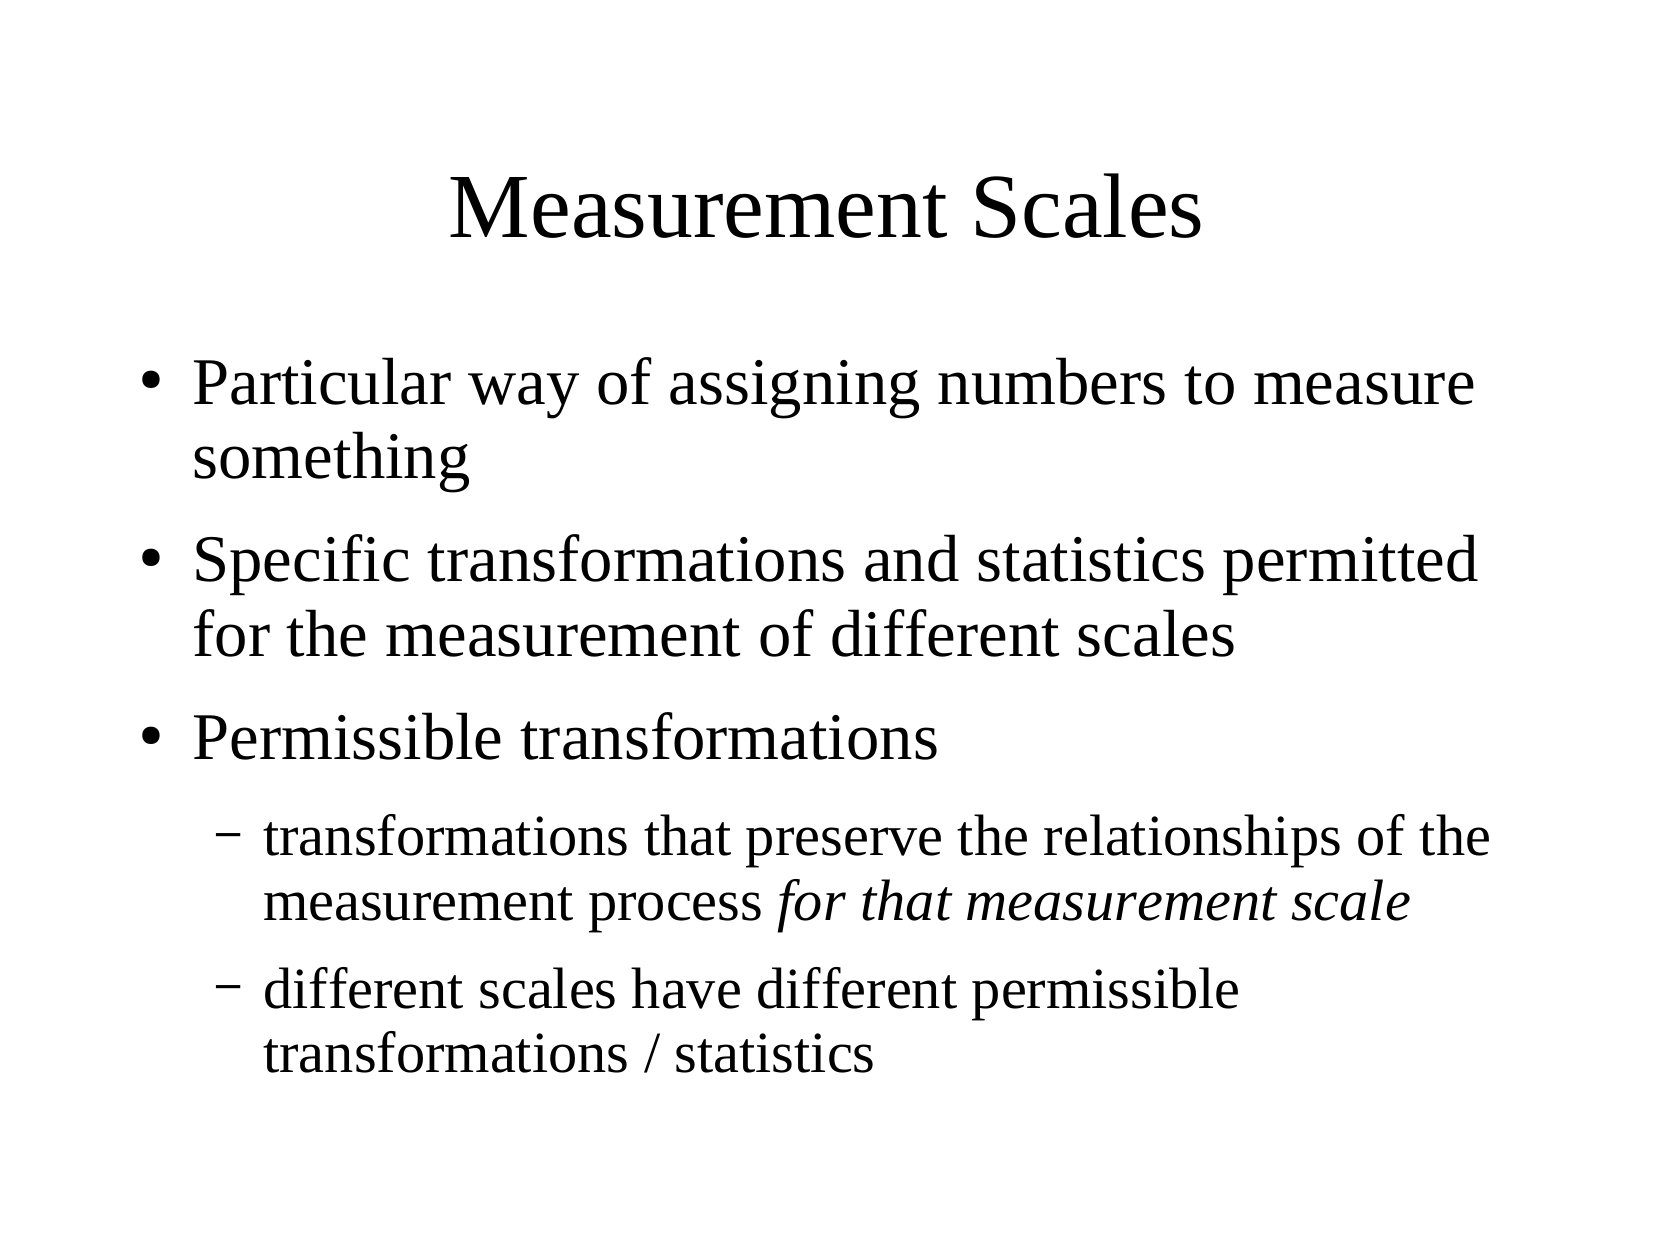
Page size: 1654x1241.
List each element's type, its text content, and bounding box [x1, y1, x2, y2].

title Measurement Scales [121, 102, 1534, 311]
list Particular way of assigning numbers to measure something Specific transformations and statistics permitted for the measurement of different scales Permissible transformations transformations that preserve the relationships of the measurement process for that measurement scale different scales have different permissible transformations / statistics [121, 344, 1534, 1127]
